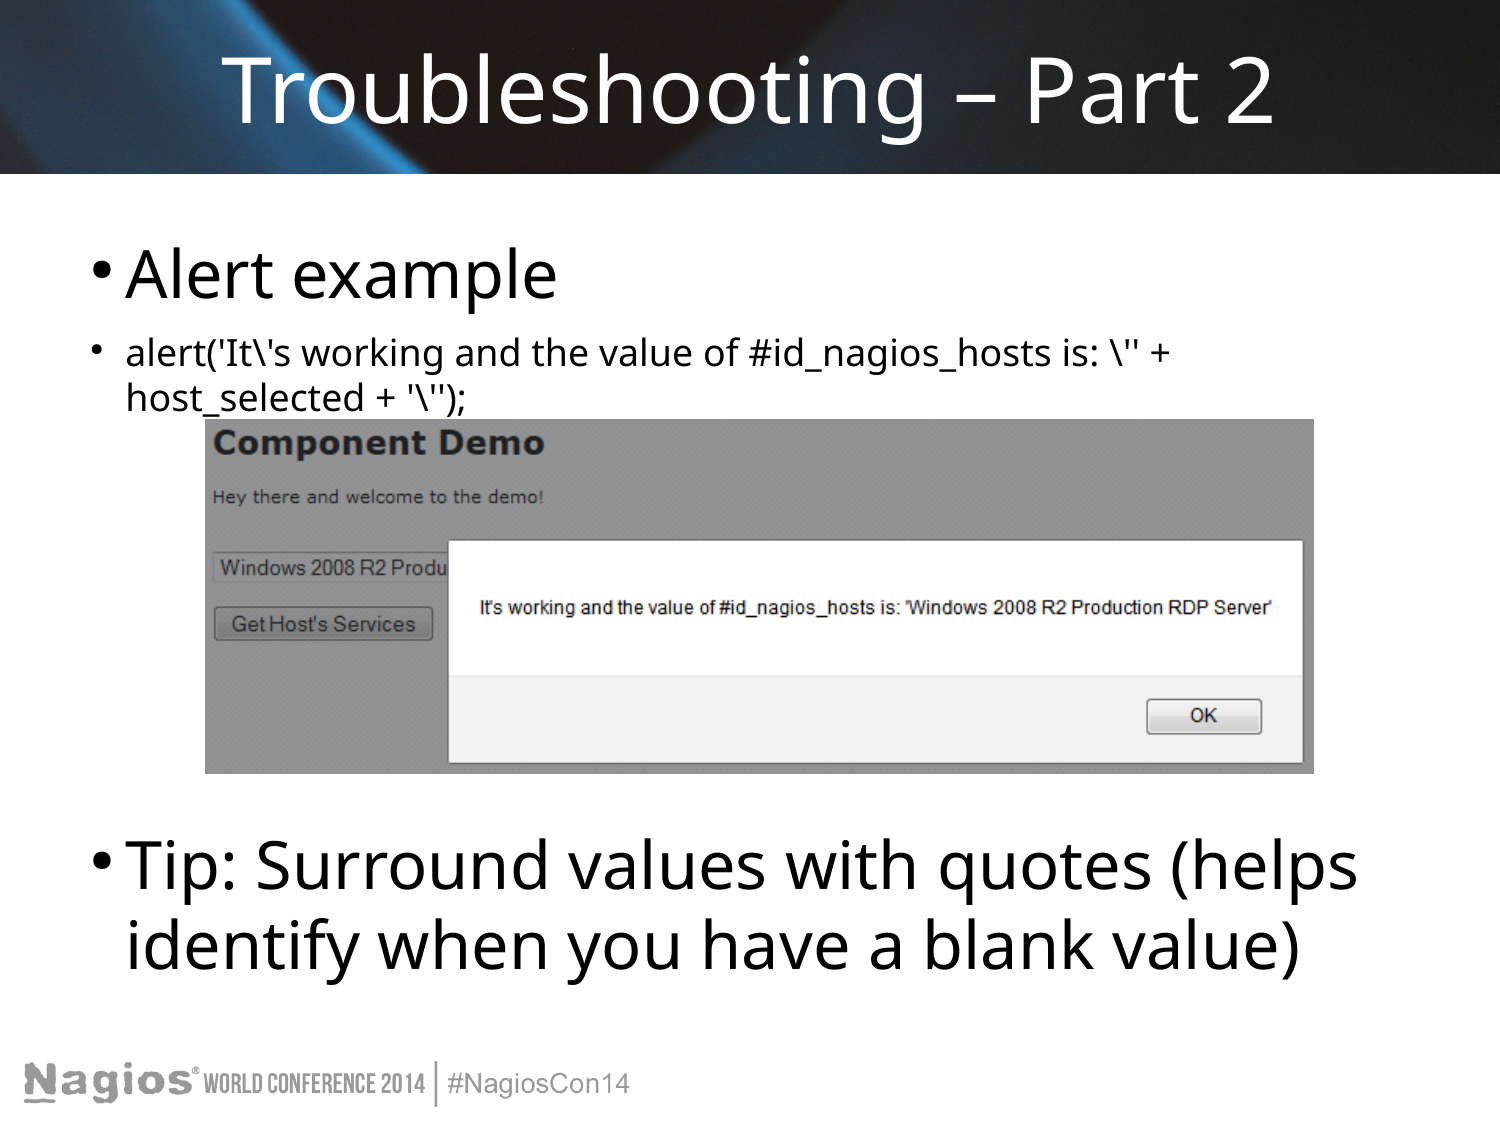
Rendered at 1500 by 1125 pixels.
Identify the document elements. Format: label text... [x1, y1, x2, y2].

picture [205, 419, 1314, 775]
picture [12, 1040, 638, 1125]
list Alert example alert('It\'s working and the value of #id_nagios_hosts is: \'' + host_selected + '\''); [75, 224, 1418, 402]
title Troubleshooting – Part 2 [0, 0, 1500, 174]
list Tip: Surround values with quotes (helps identify when you have a blank value) [75, 814, 1418, 1004]
